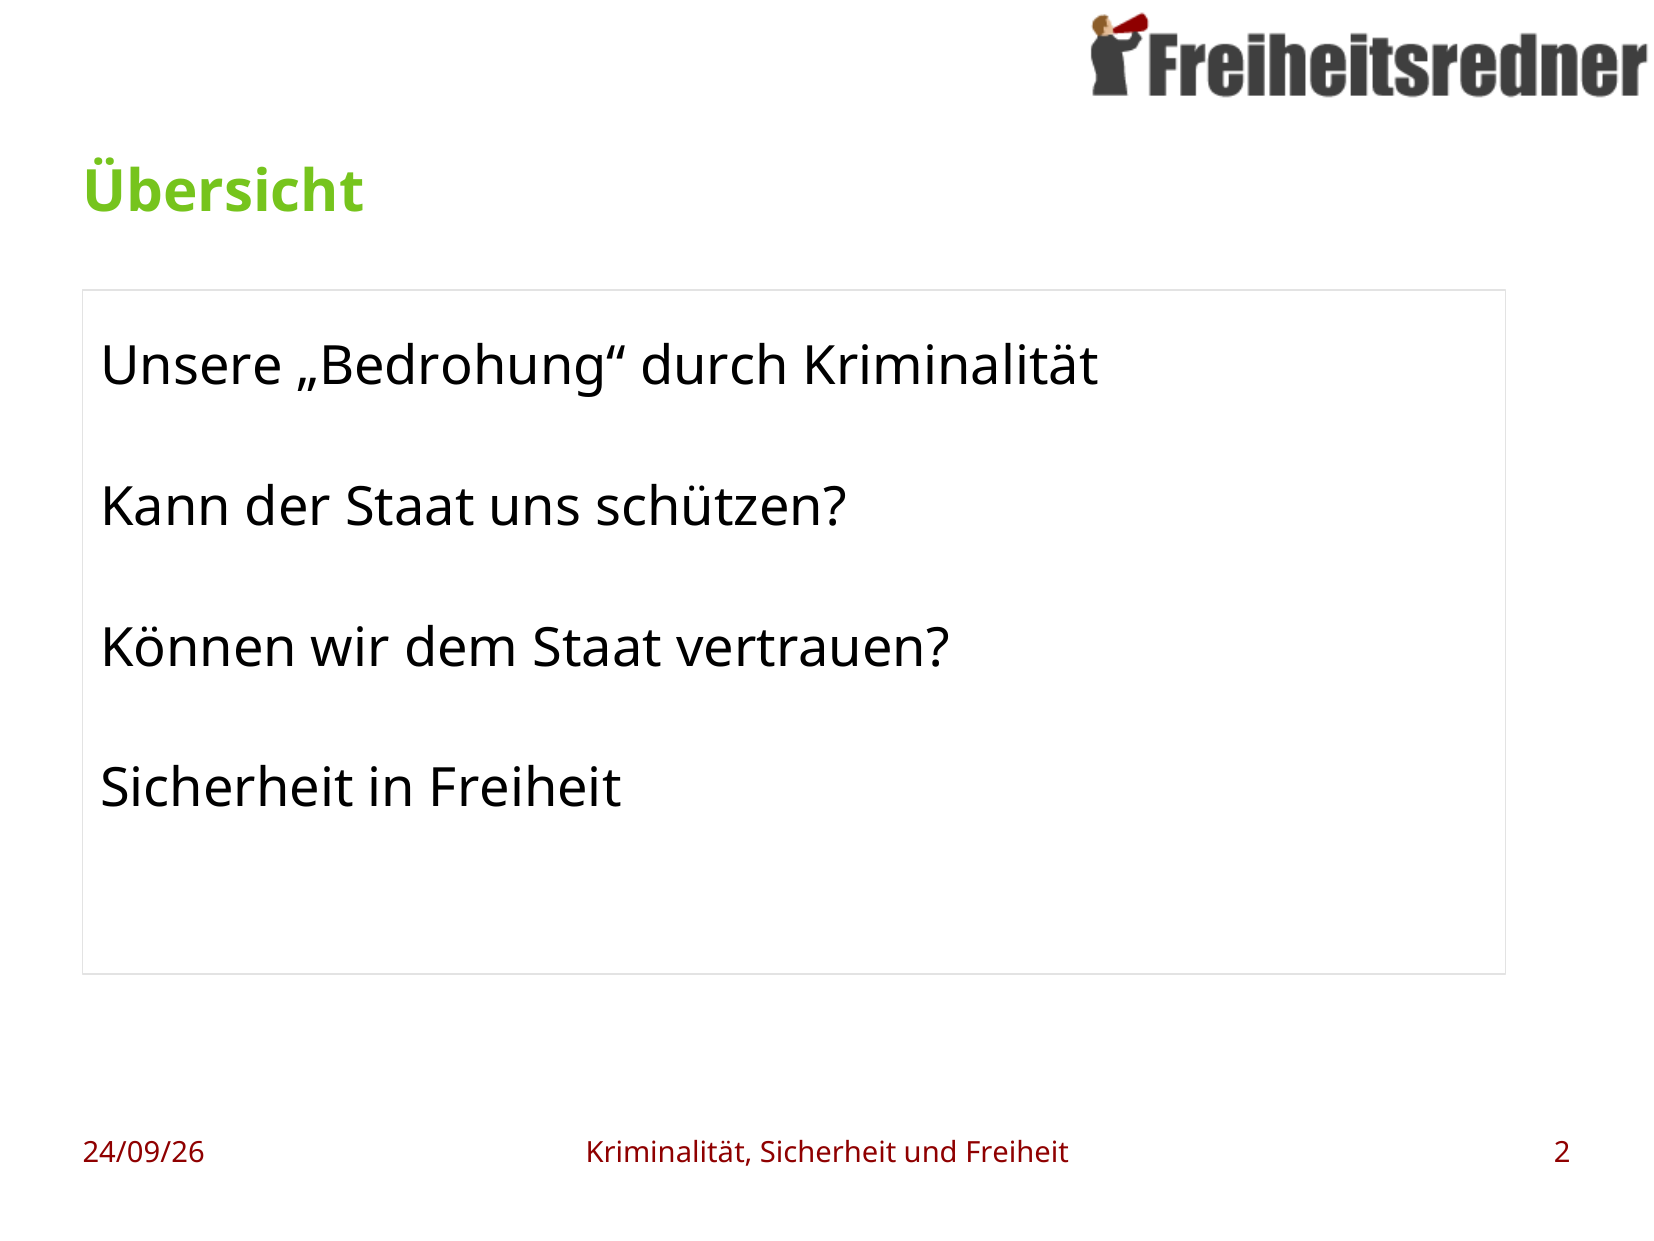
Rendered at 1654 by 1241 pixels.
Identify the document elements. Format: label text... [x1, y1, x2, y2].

title Übersicht [82, 118, 1565, 257]
list Unsere „Bedrohung“ durch Kriminalität Kann der Staat uns schützen? Können wir dem Staat vertrauen? Sicherheit in Freiheit [82, 290, 1506, 975]
picture [1080, 5, 1650, 100]
